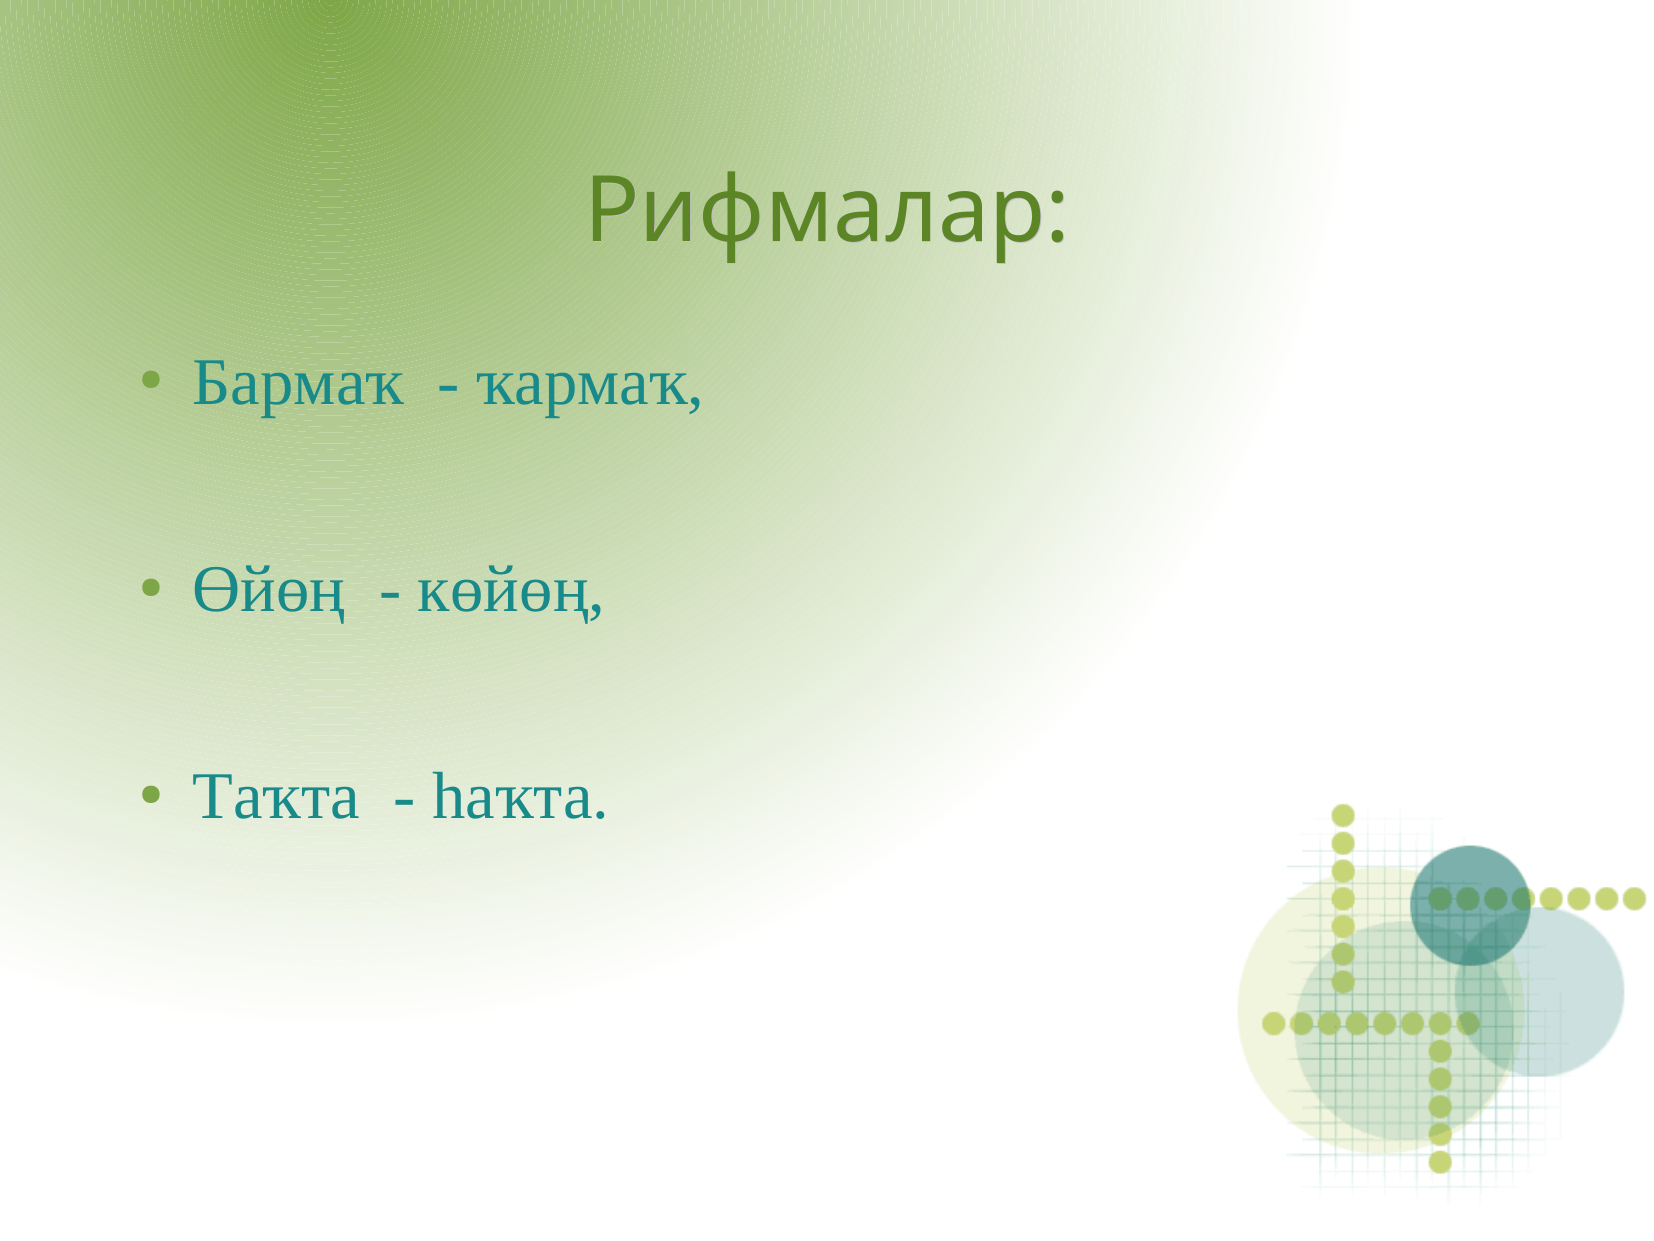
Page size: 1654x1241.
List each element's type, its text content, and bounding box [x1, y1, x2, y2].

list Бармаҡ - ҡармаҡ, Өйөң - көйөң, Таҡта - һаҡта. [121, 344, 1534, 1112]
title Рифмалар: [121, 110, 1534, 303]
picture [1224, 792, 1654, 1211]
